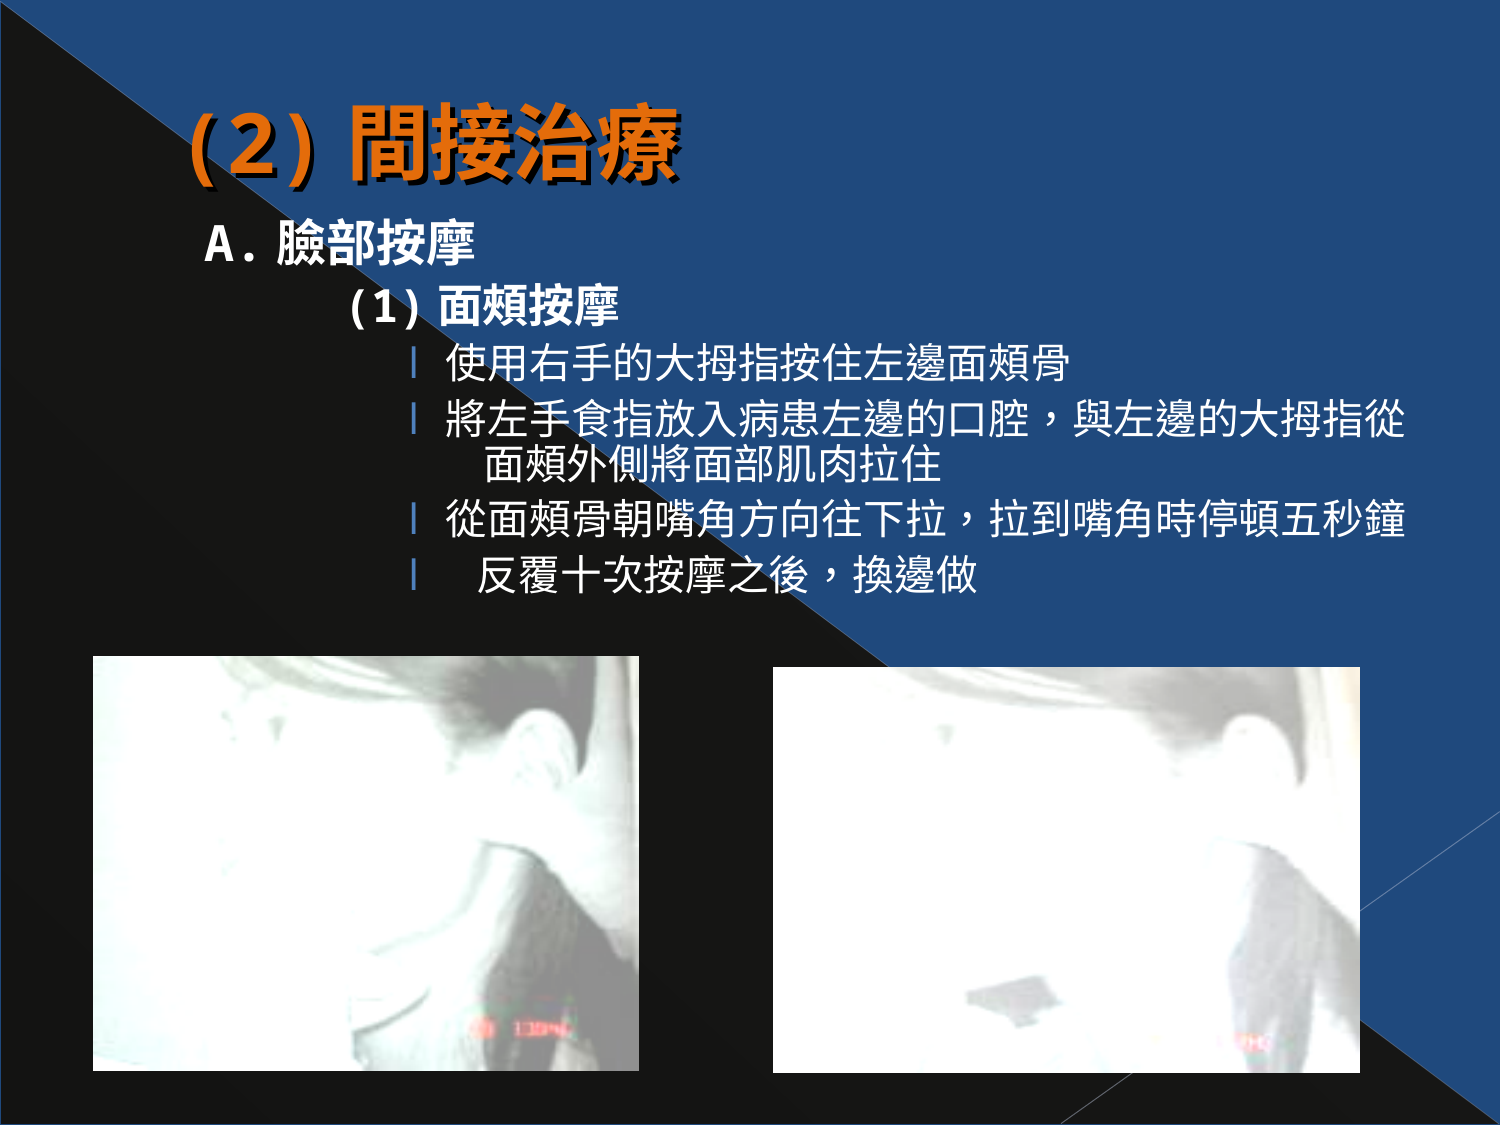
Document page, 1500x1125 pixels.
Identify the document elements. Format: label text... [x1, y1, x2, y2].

picture [93, 656, 639, 1071]
list A.臉部按摩 (1)面頰按摩 使用右手的大拇指按住左邊面頰骨 將左手食指放入病患左邊的口腔，與左邊的大拇指從面頰外側將面部肌肉拉住 從面頰骨朝嘴角方向往下拉，拉到嘴角時停頓五秒鐘 反覆十次按摩之後，換邊做 [105, 210, 1456, 616]
title (2)間接治療 [82, 46, 1433, 235]
picture [773, 667, 1360, 1073]
